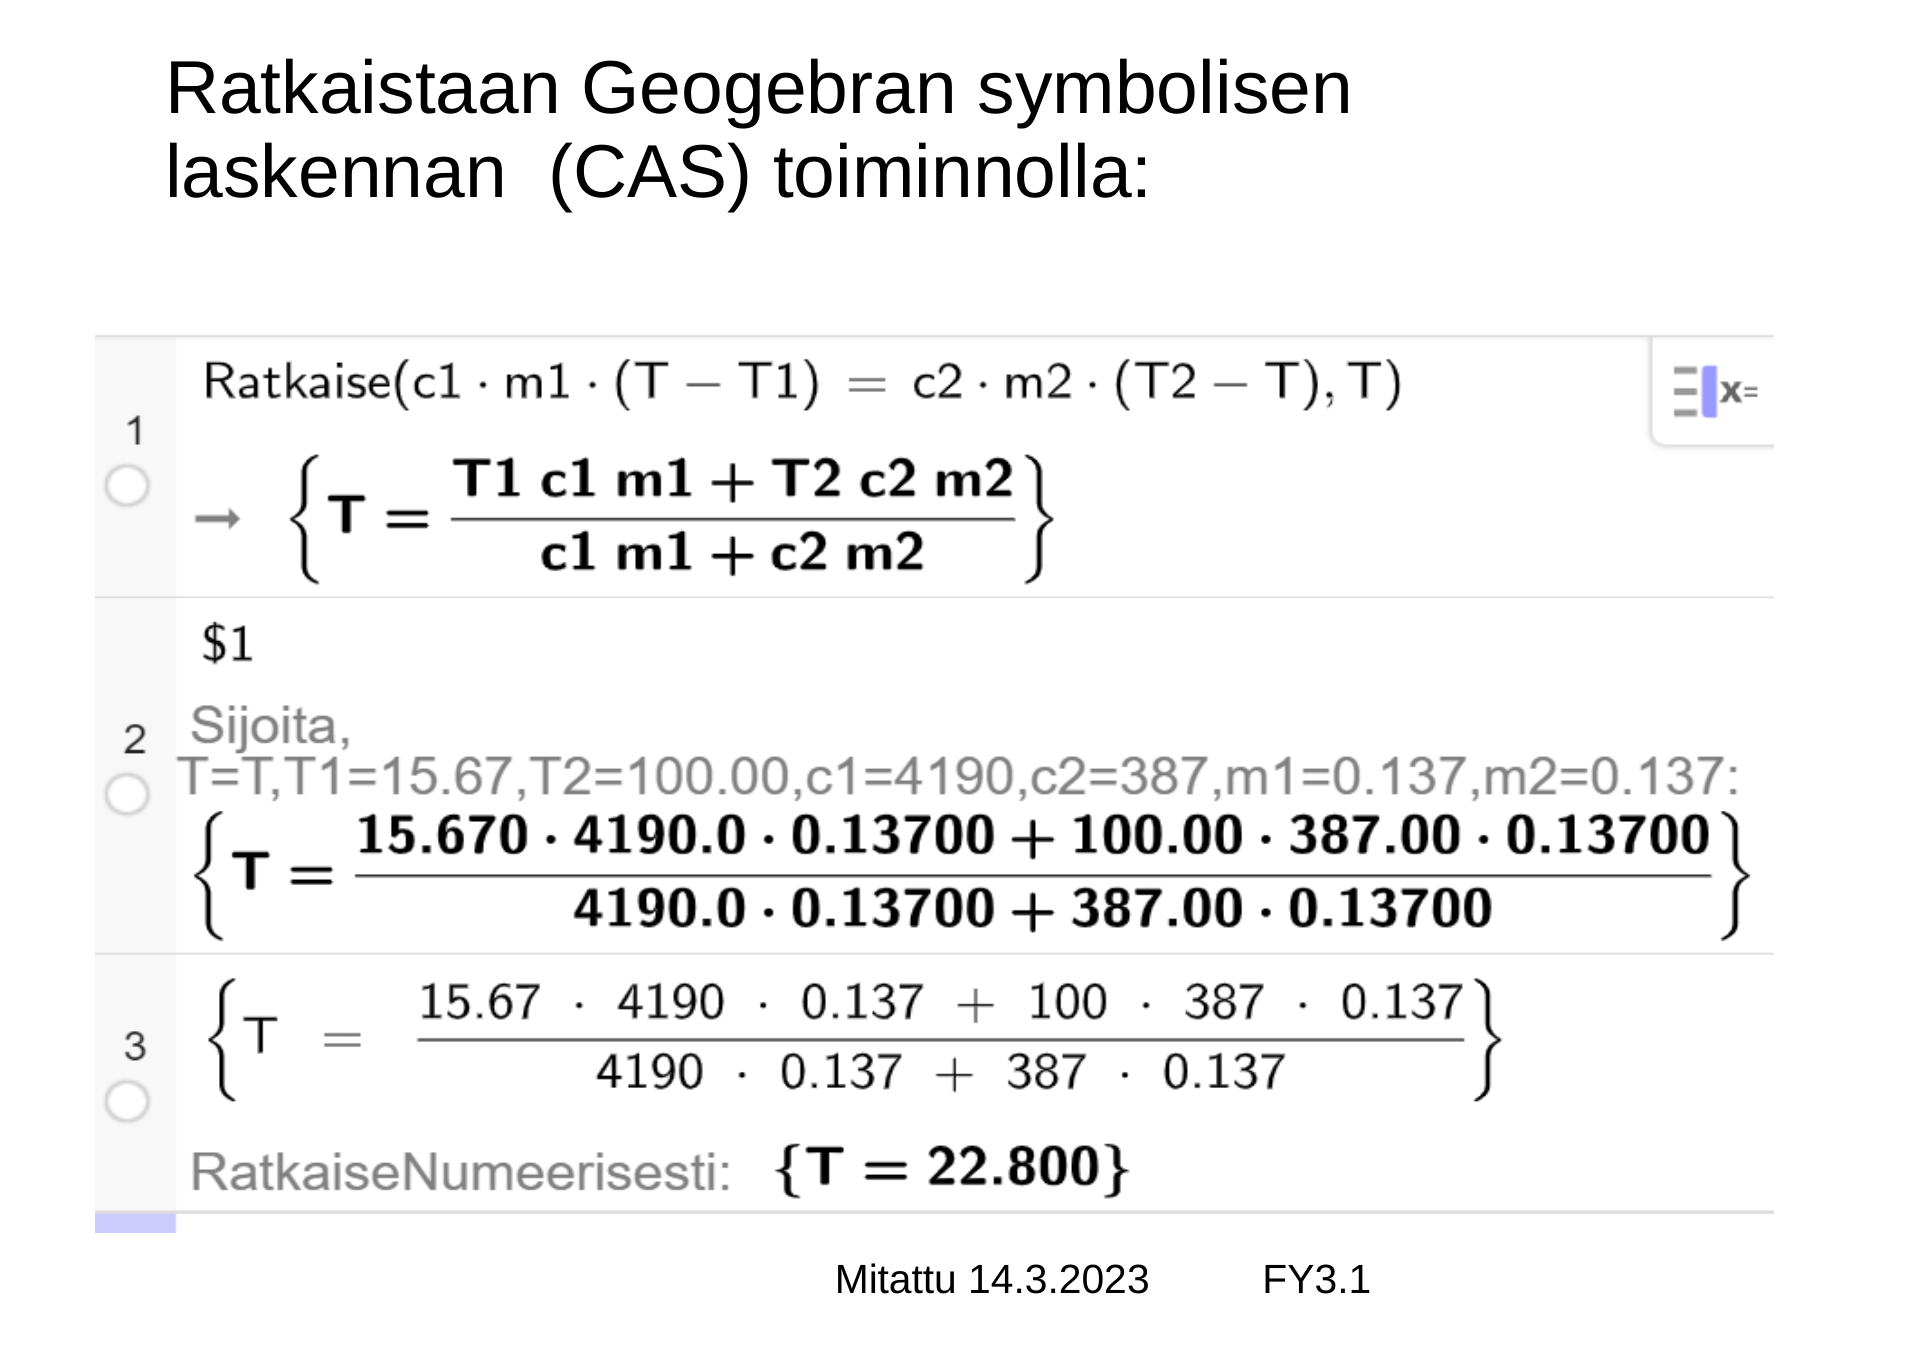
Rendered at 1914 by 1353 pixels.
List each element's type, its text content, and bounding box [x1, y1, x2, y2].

picture [95, 334, 1774, 1233]
text_box Ratkaistaan Geogebran symbolisen laskennan (CAS) toiminnolla: [150, 38, 1654, 238]
text_box Mitattu 14.3.2023 FY3.1 [819, 1249, 1427, 1312]
